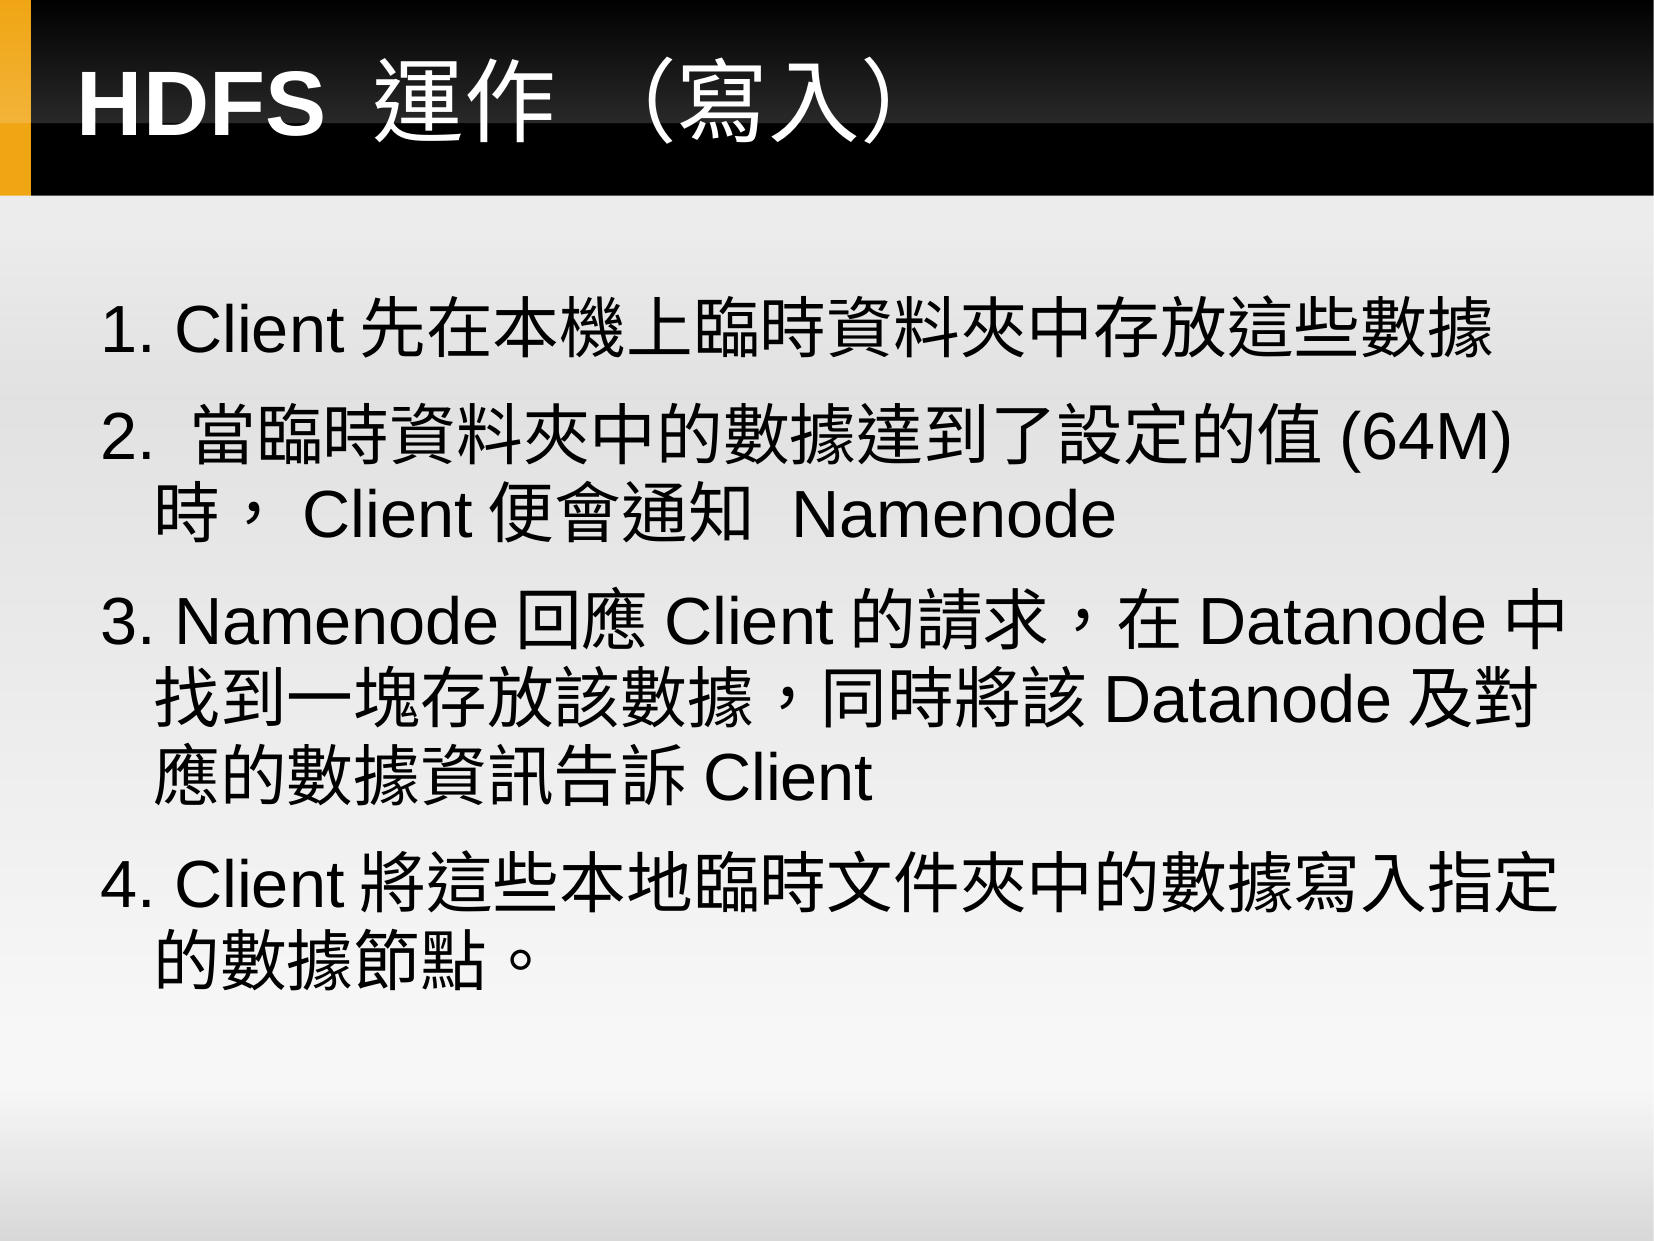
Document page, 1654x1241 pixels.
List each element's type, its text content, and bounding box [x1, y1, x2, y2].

title HDFS 運作 （寫入） [76, 0, 1565, 208]
picture [0, 0, 1654, 1241]
list 1. Client先在本機上臨時資料夾中存放這些數據 2. 當臨時資料夾中的數據達到了設定的值(64M)時，Client便會通知 Namenode 3. Namenode回應Client的請求，在Datanode中找到一塊存放該數據，同時將該Datanode及對應的數據資訊告訴Client 4. Client將這些本地臨時文件夾中的數據寫入指定的數據節點。 [82, 290, 1571, 1094]
